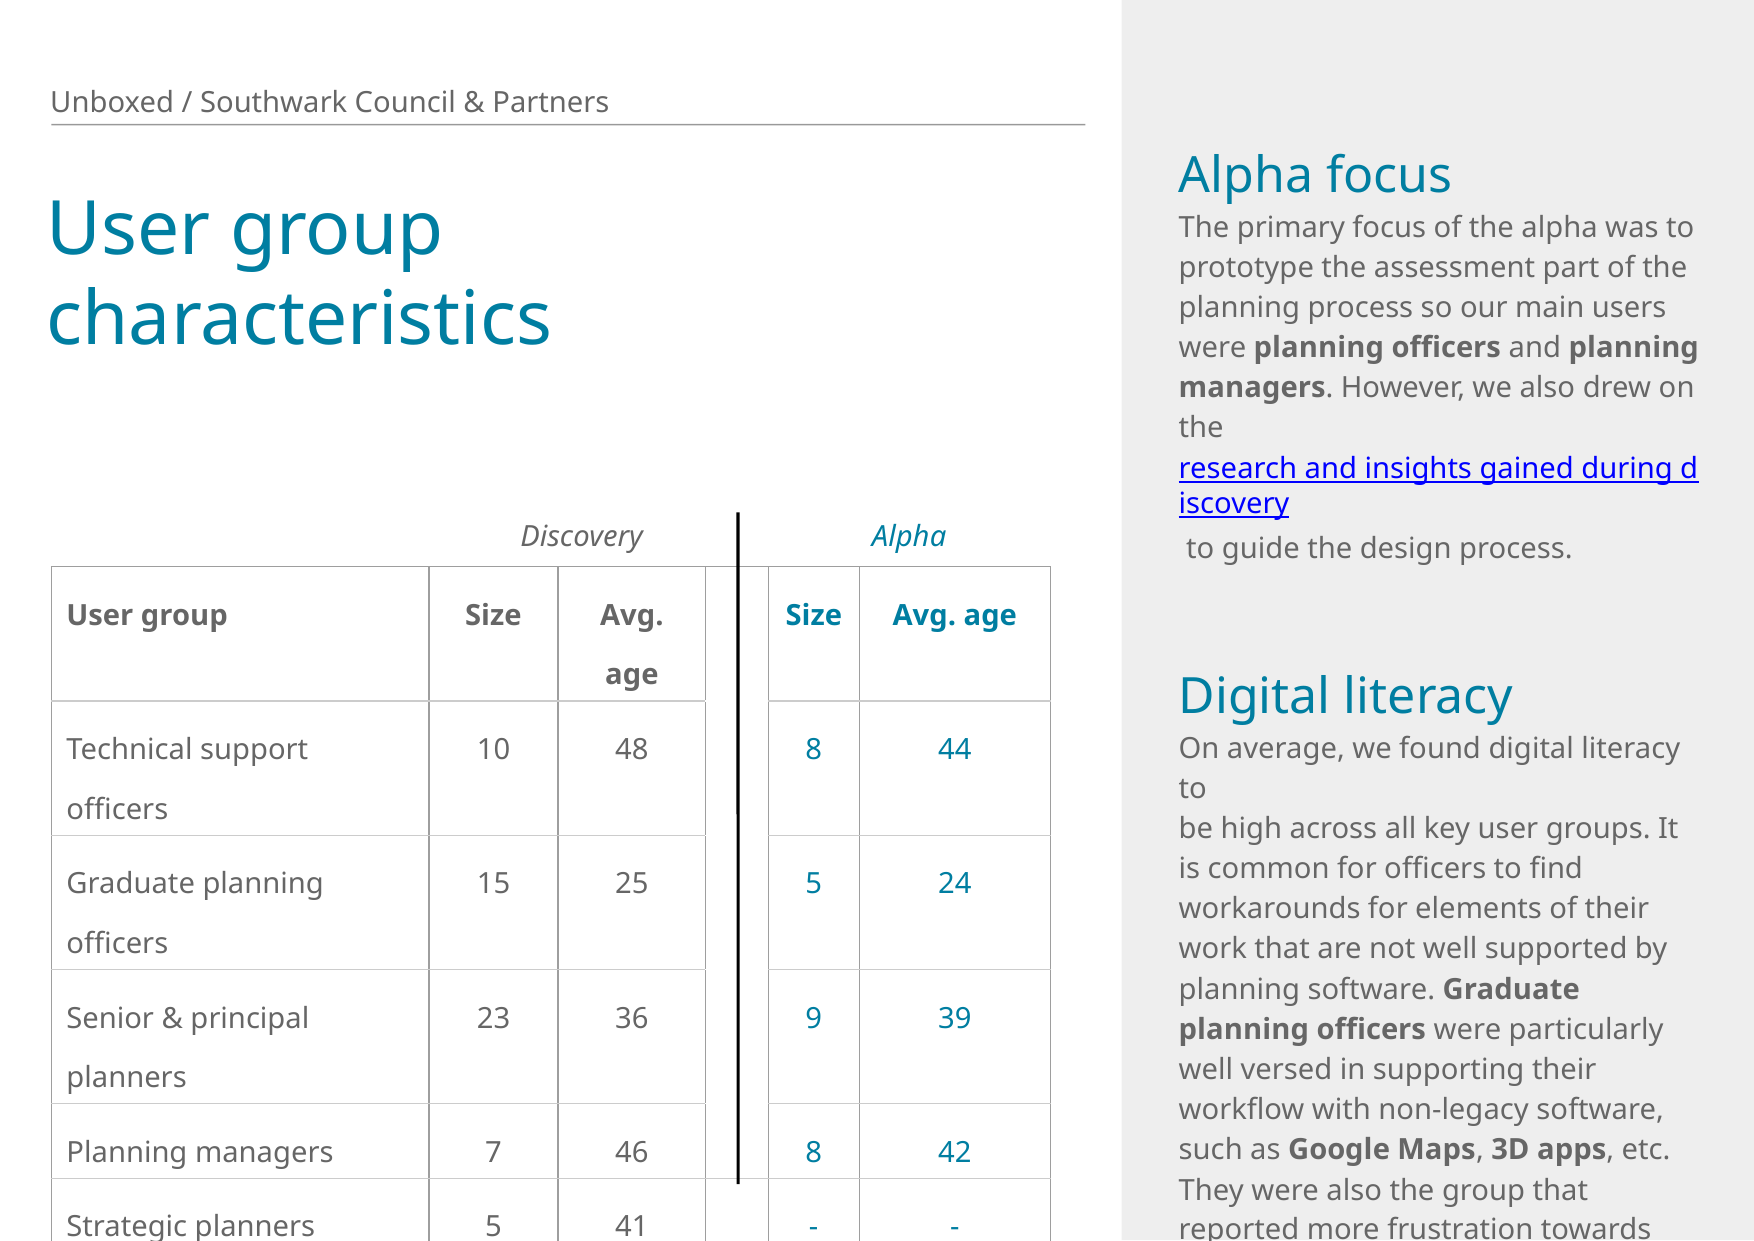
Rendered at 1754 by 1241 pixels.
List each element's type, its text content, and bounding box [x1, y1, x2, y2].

table_cell Senior & principal planners [52, 970, 428, 1103]
table_cell - [769, 1179, 859, 1241]
table_cell 25 [559, 836, 705, 969]
table_cell 39 [860, 970, 1050, 1103]
text_box [1121, 0, 1754, 1241]
table_cell 48 [559, 702, 705, 835]
table_cell [706, 702, 736, 835]
table_cell Planning managers [52, 1104, 428, 1178]
table_cell [706, 1104, 736, 1178]
table_header Size [769, 567, 859, 700]
table_header Avg. age [860, 567, 1050, 700]
table_cell 8 [769, 1104, 859, 1178]
table_cell [740, 970, 768, 1103]
table_cell 9 [769, 970, 859, 1103]
text_box Alpha focus The primary focus of the alpha was to prototype the assessment part of the planning process so our main users were planning officers and planning managers. However, we also drew on the research and insights gained during discovery to guide the design process. Digital literacy On average, we found digital literacy to be high across all key user groups. It is common for officers to find workarounds for elements of their work that are not well supported by planning software. Graduate planning officers were particularly well versed in supporting their workflow with non-legacy software, such as Google Maps, 3D apps, etc. They were also the group that reported more frustration towards unintuitive interfaces and lack of support on mobile devices. [1161, 95, 1722, 1195]
table_cell 36 [559, 970, 705, 1103]
table_cell Technical support officers [52, 702, 428, 835]
table_header Size [430, 567, 557, 700]
table_cell Graduate planning officers [52, 836, 428, 969]
table_cell [706, 970, 736, 1103]
table_header User group [52, 567, 428, 700]
table_header [740, 567, 768, 700]
text_box [1211, 1225, 1220, 1237]
table_header Avg. age [559, 567, 705, 700]
table_cell [706, 836, 736, 969]
table_cell 42 [860, 1104, 1050, 1178]
table_cell - [860, 1179, 1050, 1241]
text_box Alpha [786, 504, 1032, 566]
table_cell 44 [860, 702, 1050, 835]
table_cell 24 [860, 836, 1050, 969]
table_cell 41 [559, 1179, 705, 1241]
text_box Discovery [452, 504, 712, 566]
table_header [706, 567, 736, 700]
table_cell 8 [769, 702, 859, 835]
table_cell [740, 1104, 768, 1178]
table_cell [706, 1179, 768, 1241]
table_cell 5 [430, 1179, 557, 1241]
table_cell 23 [430, 970, 557, 1103]
table_cell 7 [430, 1104, 557, 1178]
table_cell 5 [769, 836, 859, 969]
table_cell 15 [430, 836, 557, 969]
table_cell 46 [559, 1104, 705, 1178]
table_cell [740, 836, 768, 969]
table_cell 10 [430, 702, 557, 835]
text_box User group characteristics [31, 147, 825, 391]
table_cell Strategic planners [52, 1179, 428, 1241]
text_box Unboxed / Southwark Council & Partners [33, 65, 775, 128]
table_cell [740, 702, 768, 835]
